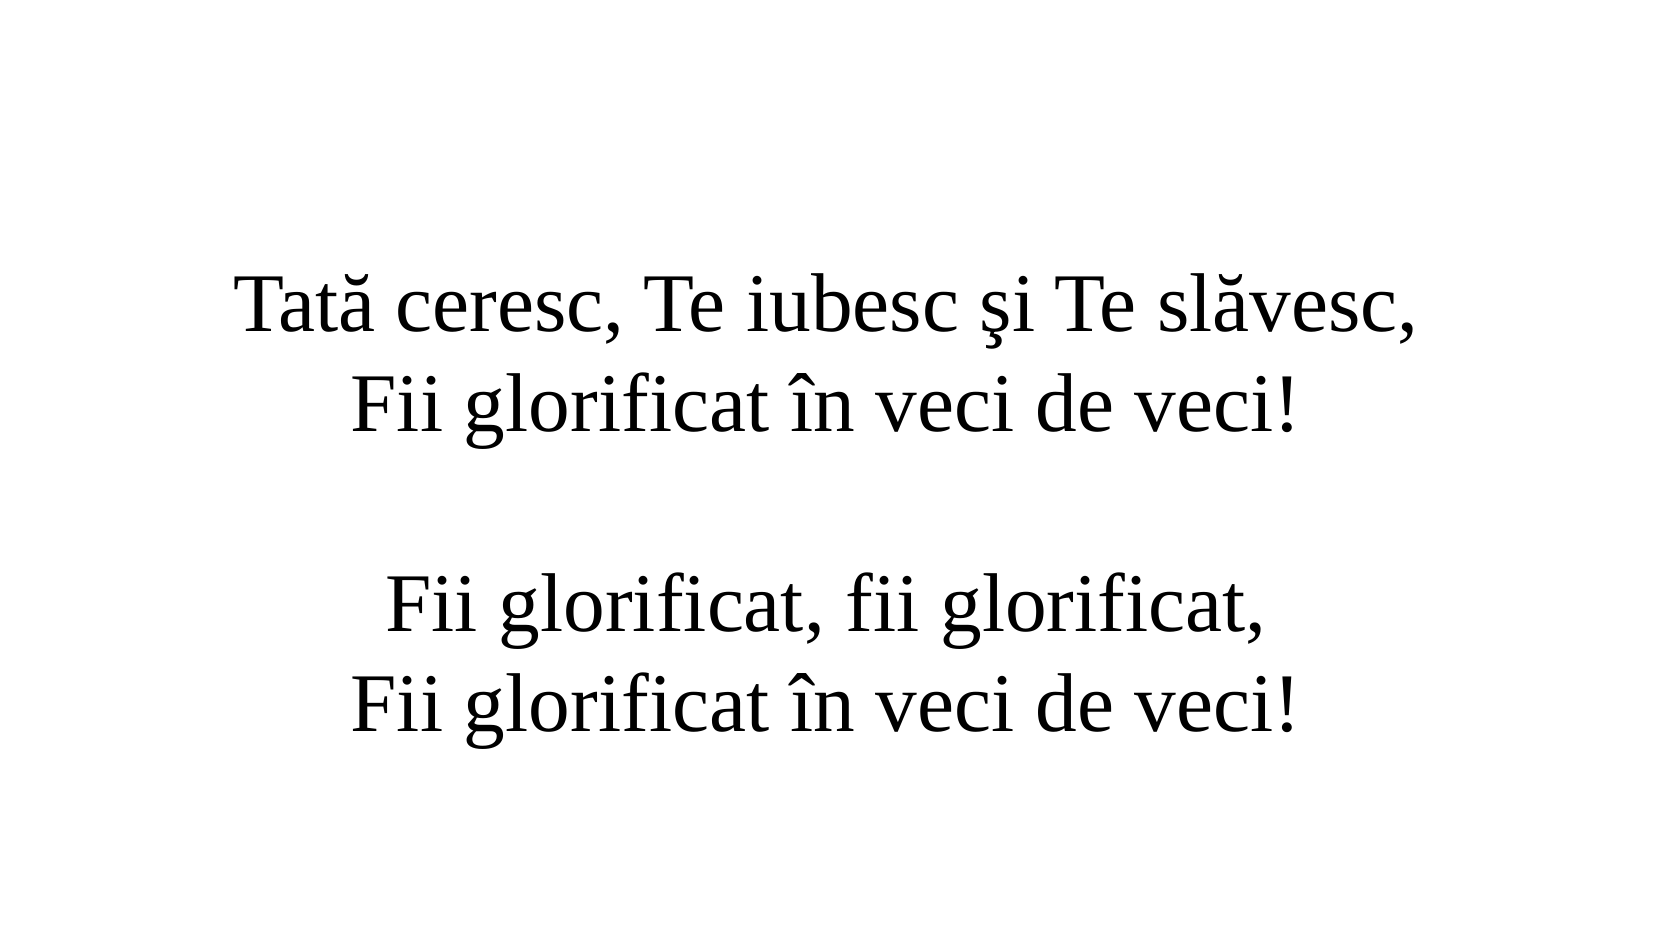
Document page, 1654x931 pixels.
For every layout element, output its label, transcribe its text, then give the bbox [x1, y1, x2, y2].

subtitle Tată ceresc, Te iubesc şi Te slăvesc, Fii glorificat în veci de veci! Fii glorificat, fii glorificat, Fii glorificat în veci de veci! [0, 240, 1654, 680]
